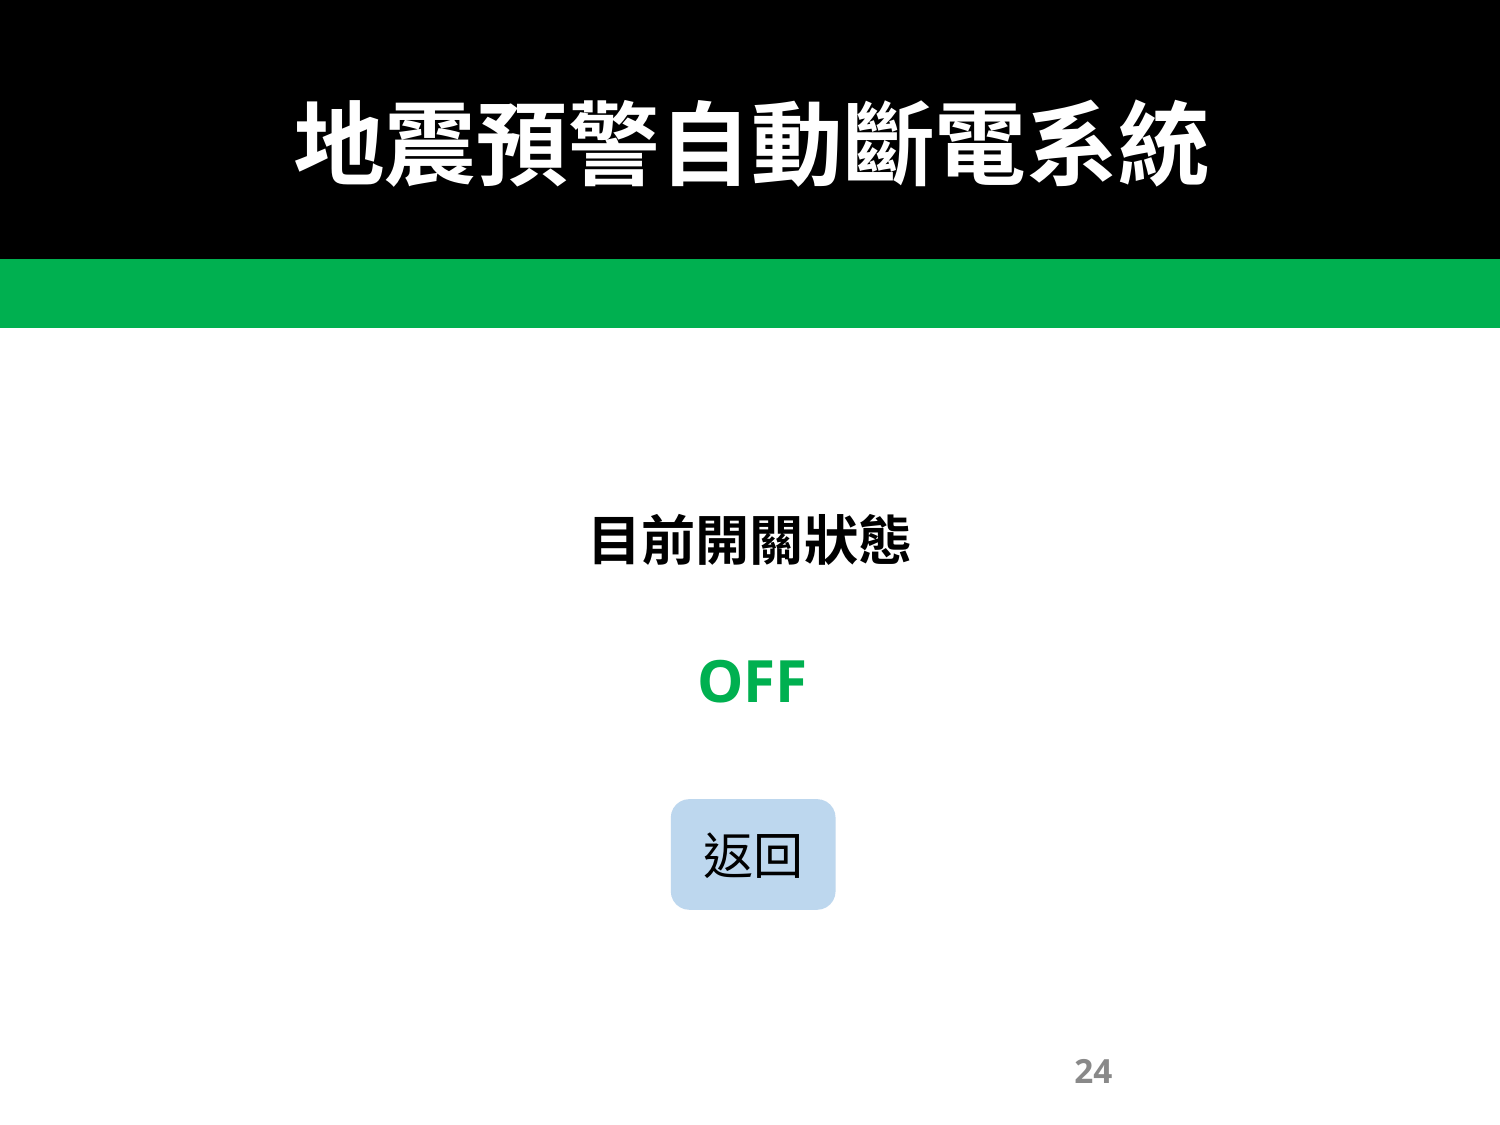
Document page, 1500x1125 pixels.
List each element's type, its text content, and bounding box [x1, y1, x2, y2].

title 介面功能細節 [41, 258, 1405, 266]
text_box 返回 [670, 799, 836, 910]
text_box 目前開關狀態 [572, 499, 931, 580]
text_box 地震預警自動斷電系統 [278, 79, 1234, 206]
text_box 24 [1059, 1042, 1397, 1103]
text_box OFF [682, 636, 825, 723]
text_box [0, 0, 1500, 328]
